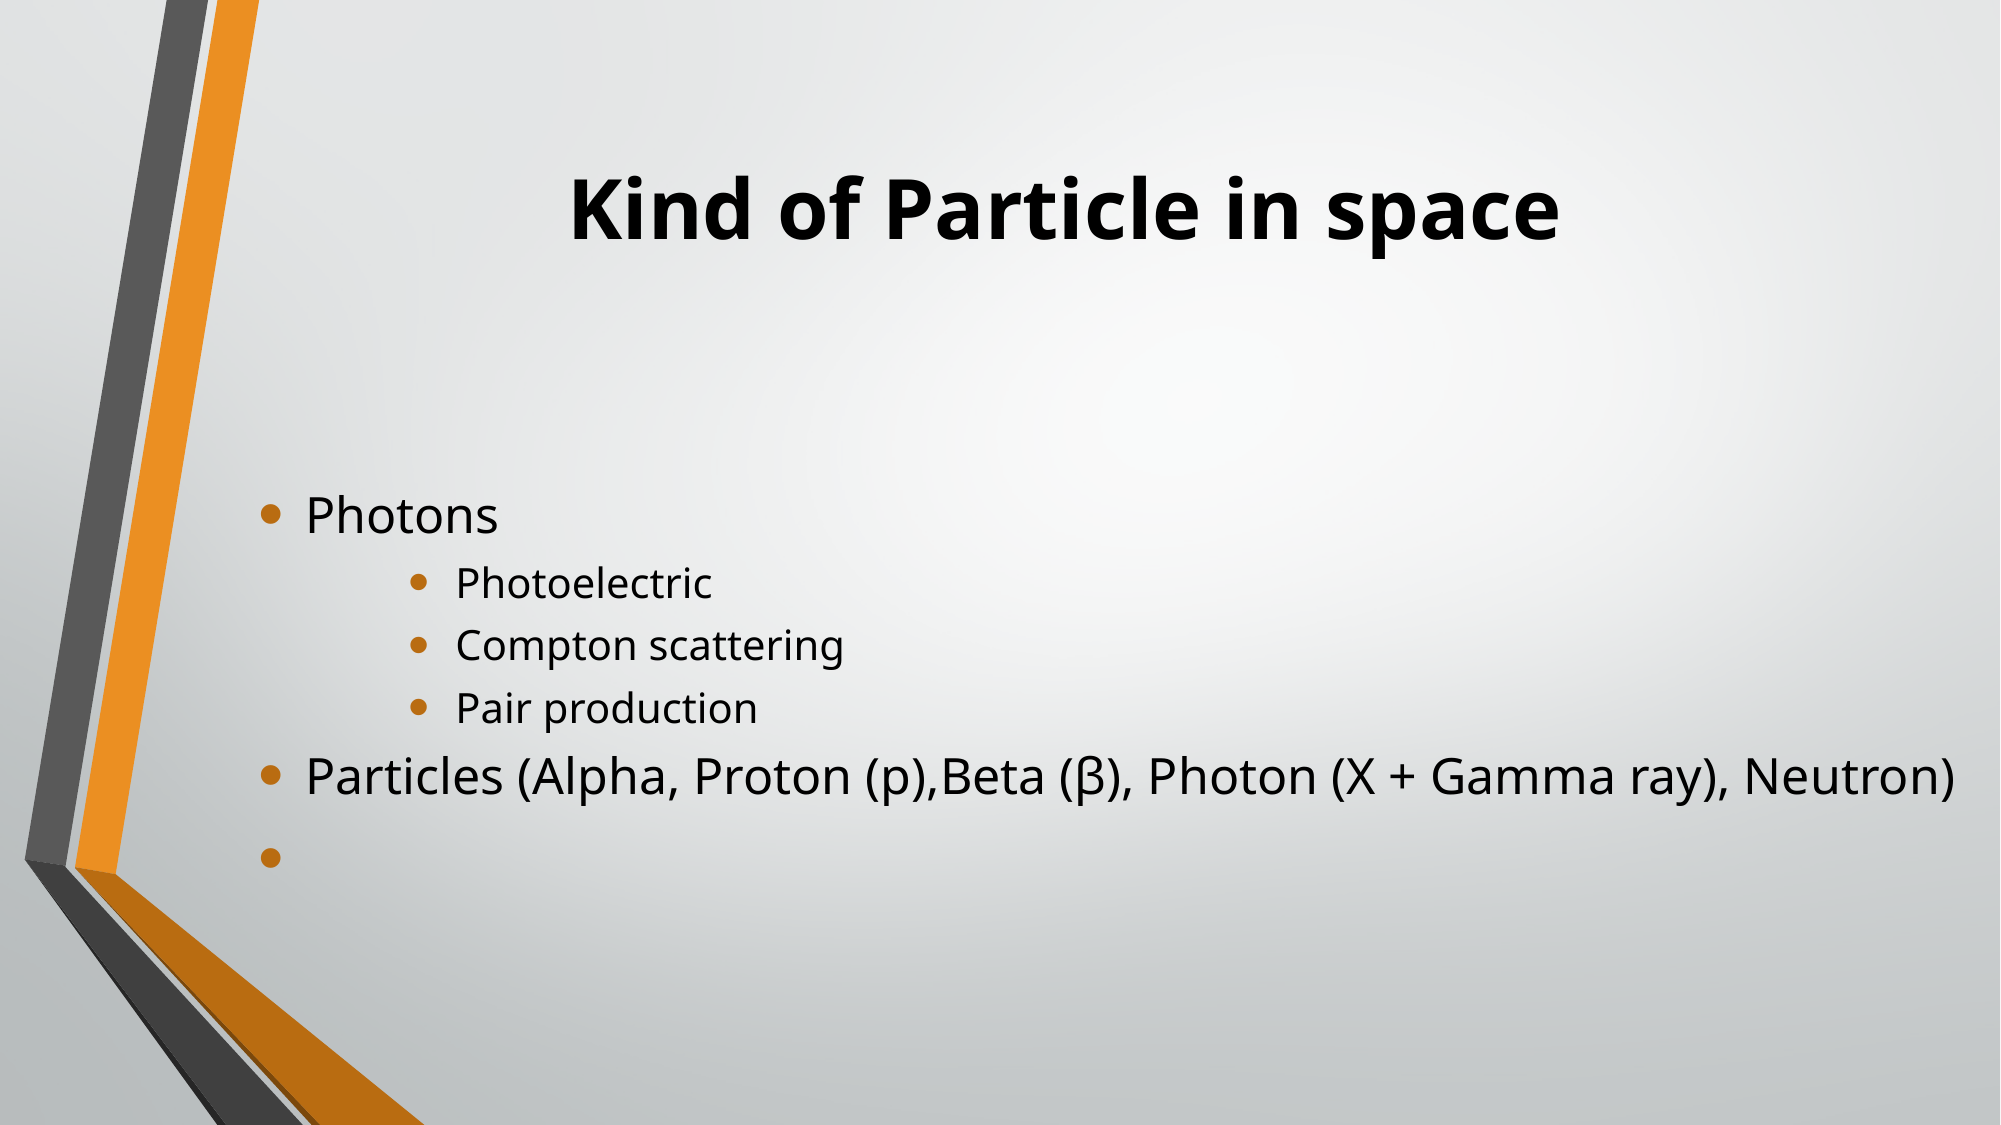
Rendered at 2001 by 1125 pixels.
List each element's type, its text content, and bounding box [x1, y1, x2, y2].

title Kind of Particle in space [243, 112, 1887, 331]
list Photons Photoelectric Compton scattering Pair production Particles (Alpha, Proton (p),Beta (β), Photon (X + Gamma ray), Neutron) [243, 331, 2000, 1051]
